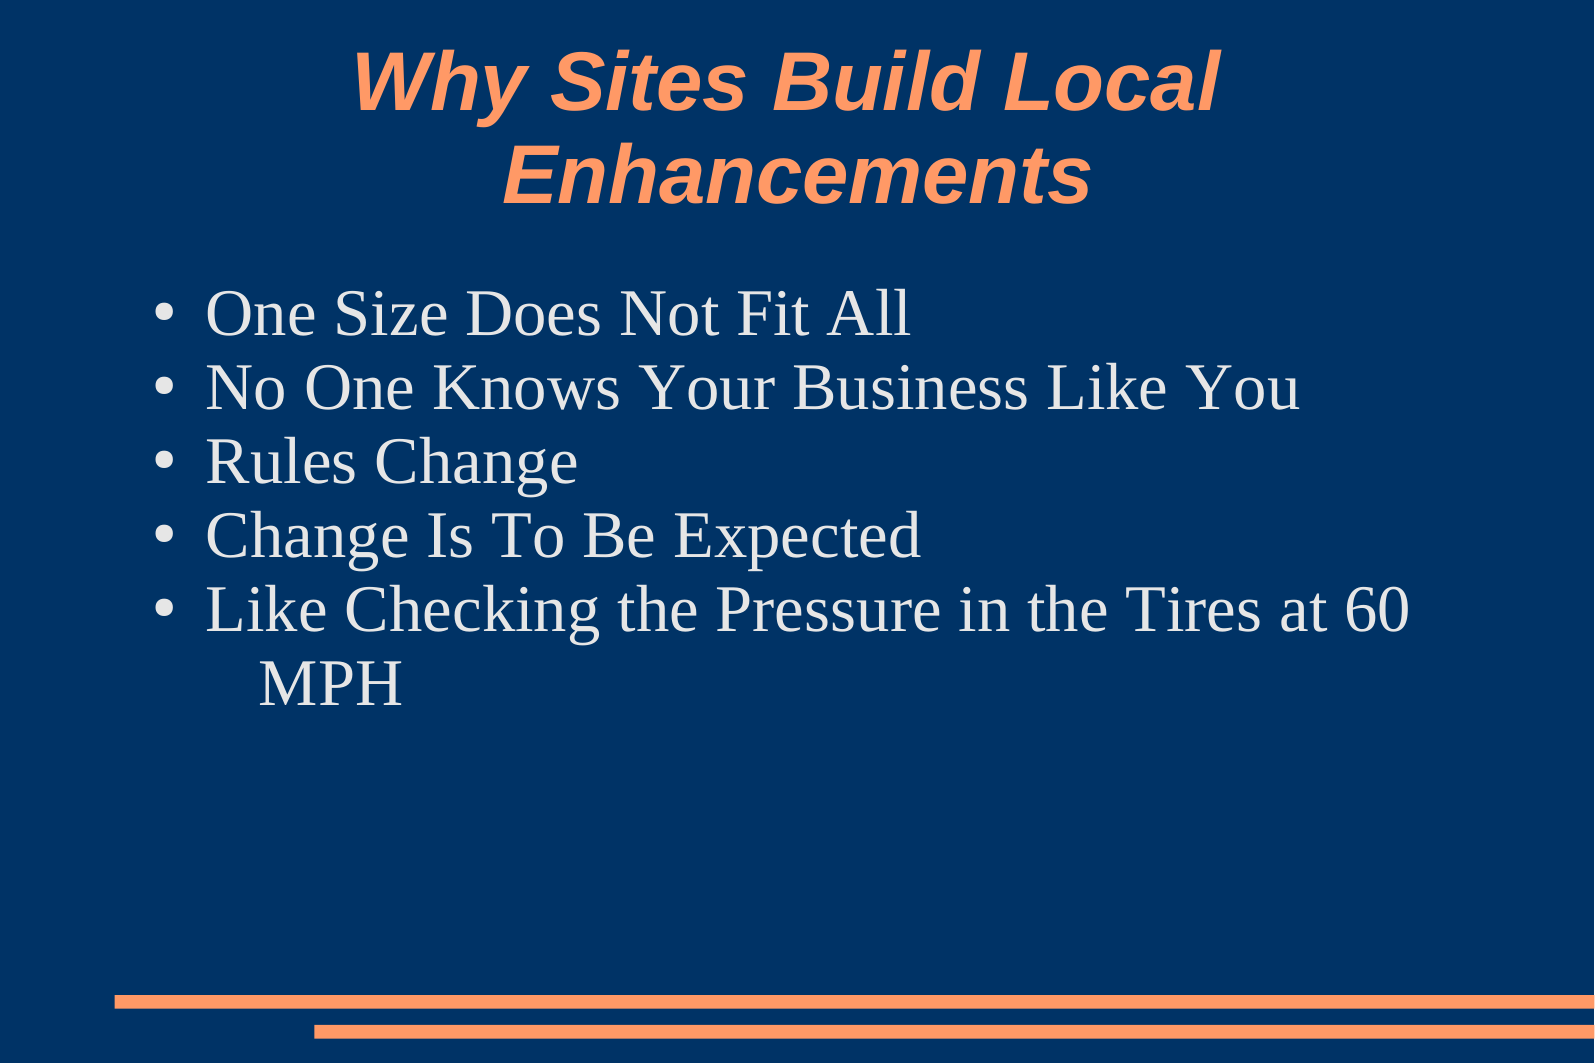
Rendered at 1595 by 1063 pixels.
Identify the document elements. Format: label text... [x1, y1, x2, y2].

title Why Sites Build Local Enhancements [117, 39, 1479, 218]
list One Size Does Not Fit All No One Knows Your Business Like You Rules Change Change Is To Be Expected Like Checking the Pressure in the Tires at 60 MPH [117, 276, 1505, 971]
